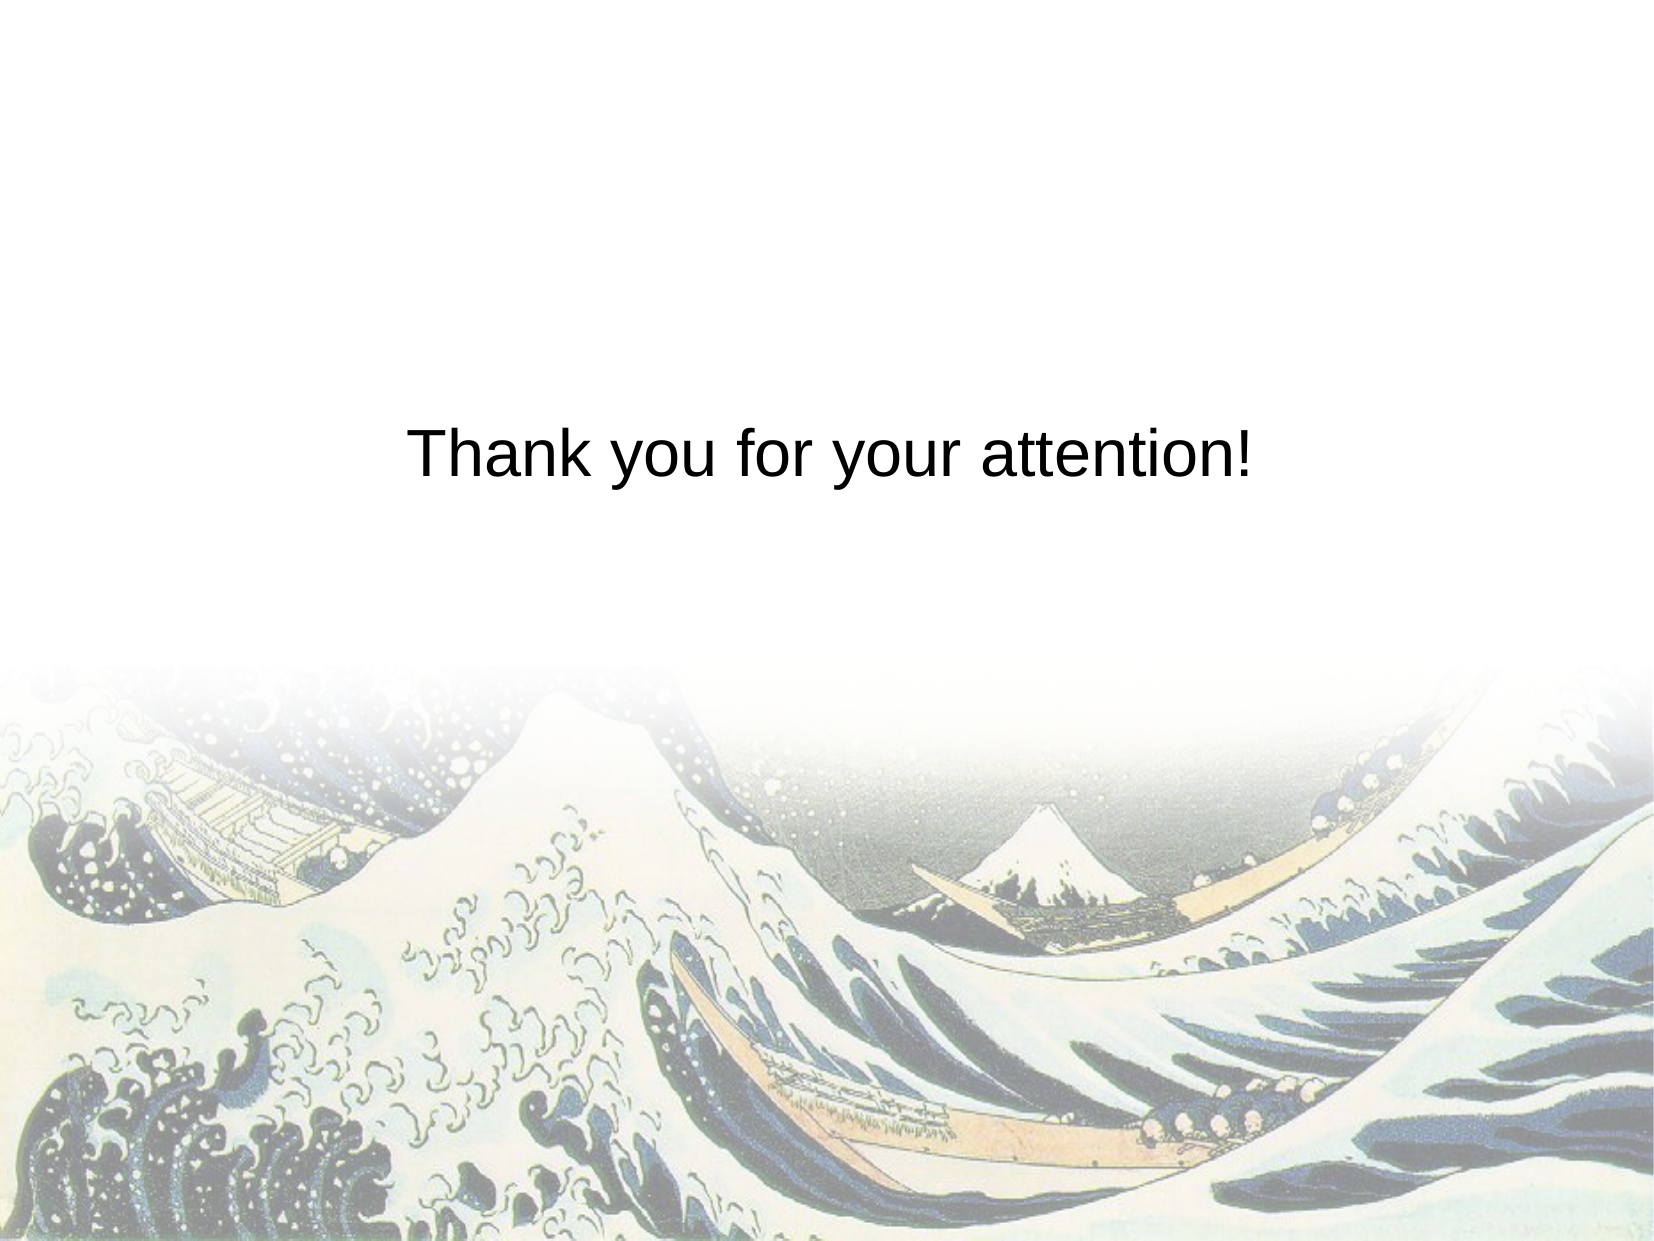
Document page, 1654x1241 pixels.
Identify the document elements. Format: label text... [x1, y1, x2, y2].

subtitle Thank you for your attention! [86, 44, 1576, 863]
picture [0, 0, 1654, 1241]
